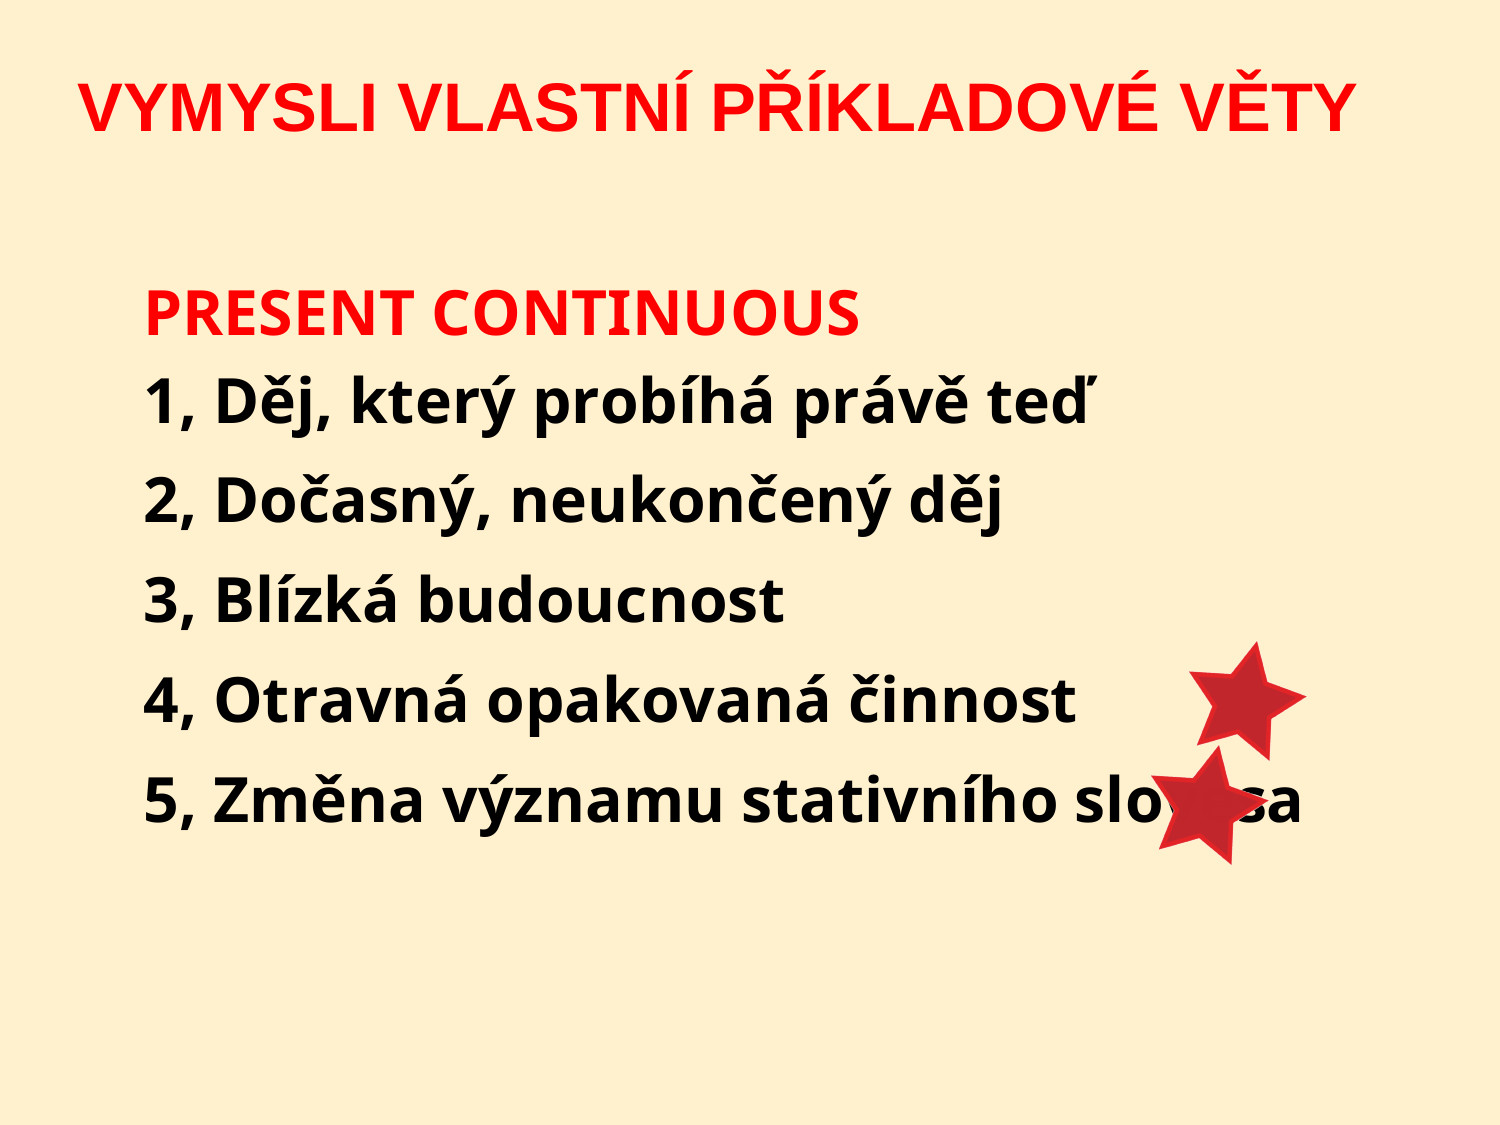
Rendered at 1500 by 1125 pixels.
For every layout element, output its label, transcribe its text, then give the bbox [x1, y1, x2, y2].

picture [1136, 628, 1316, 870]
text_box VYMYSLI VLASTNÍ PŘÍKLADOVÉ VĚTY [49, 54, 1468, 153]
text_box PRESENT CONTINUOUS 1, Děj, který probíhá právě teď 2, Dočasný, neukončený děj 3, Blízká budoucnost 4, Otravná opakovaná činnost 5, Změna významu stativního slovesa [115, 265, 1346, 1043]
